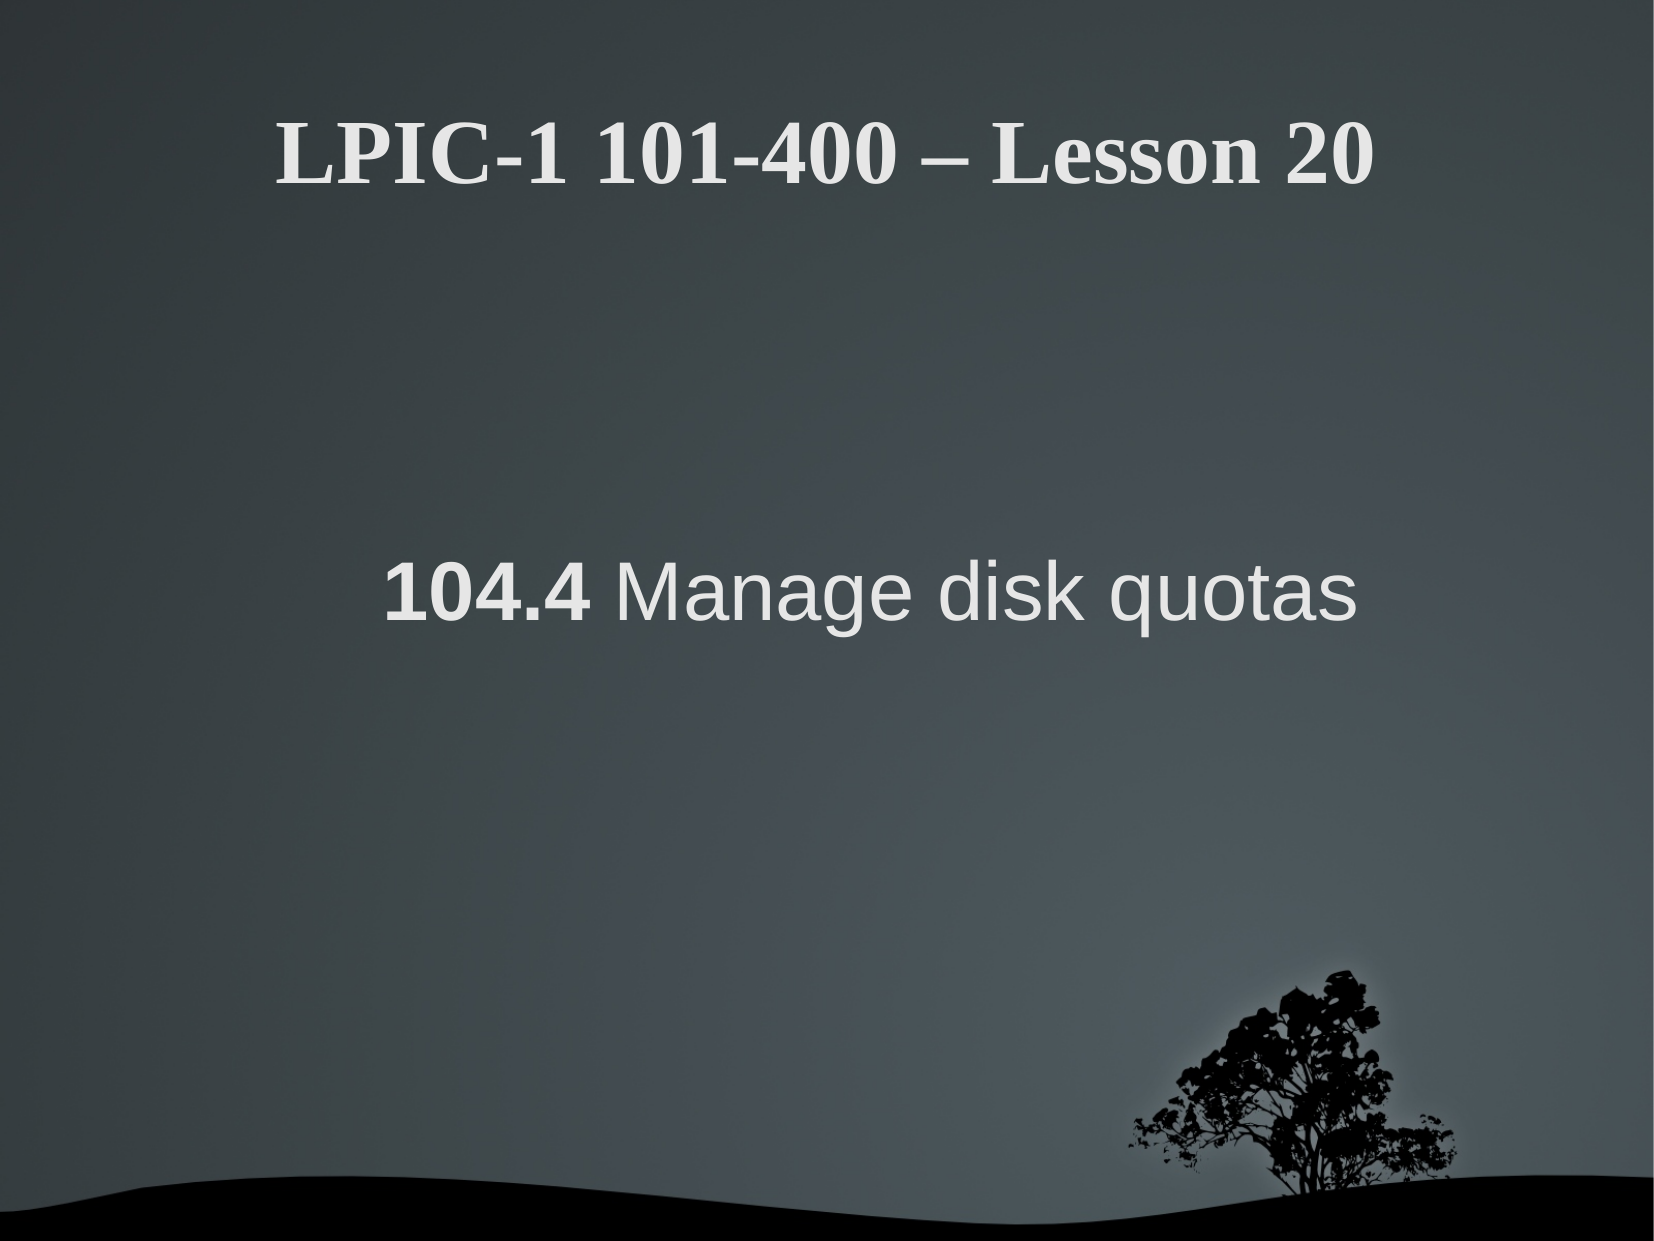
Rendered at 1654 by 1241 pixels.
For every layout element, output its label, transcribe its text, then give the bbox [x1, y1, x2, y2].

picture [0, 0, 1654, 1241]
title LPIC-1 101-400 – Lesson 20 [82, 49, 1571, 257]
list 104.4 Manage disk quotas [82, 290, 1571, 1109]
